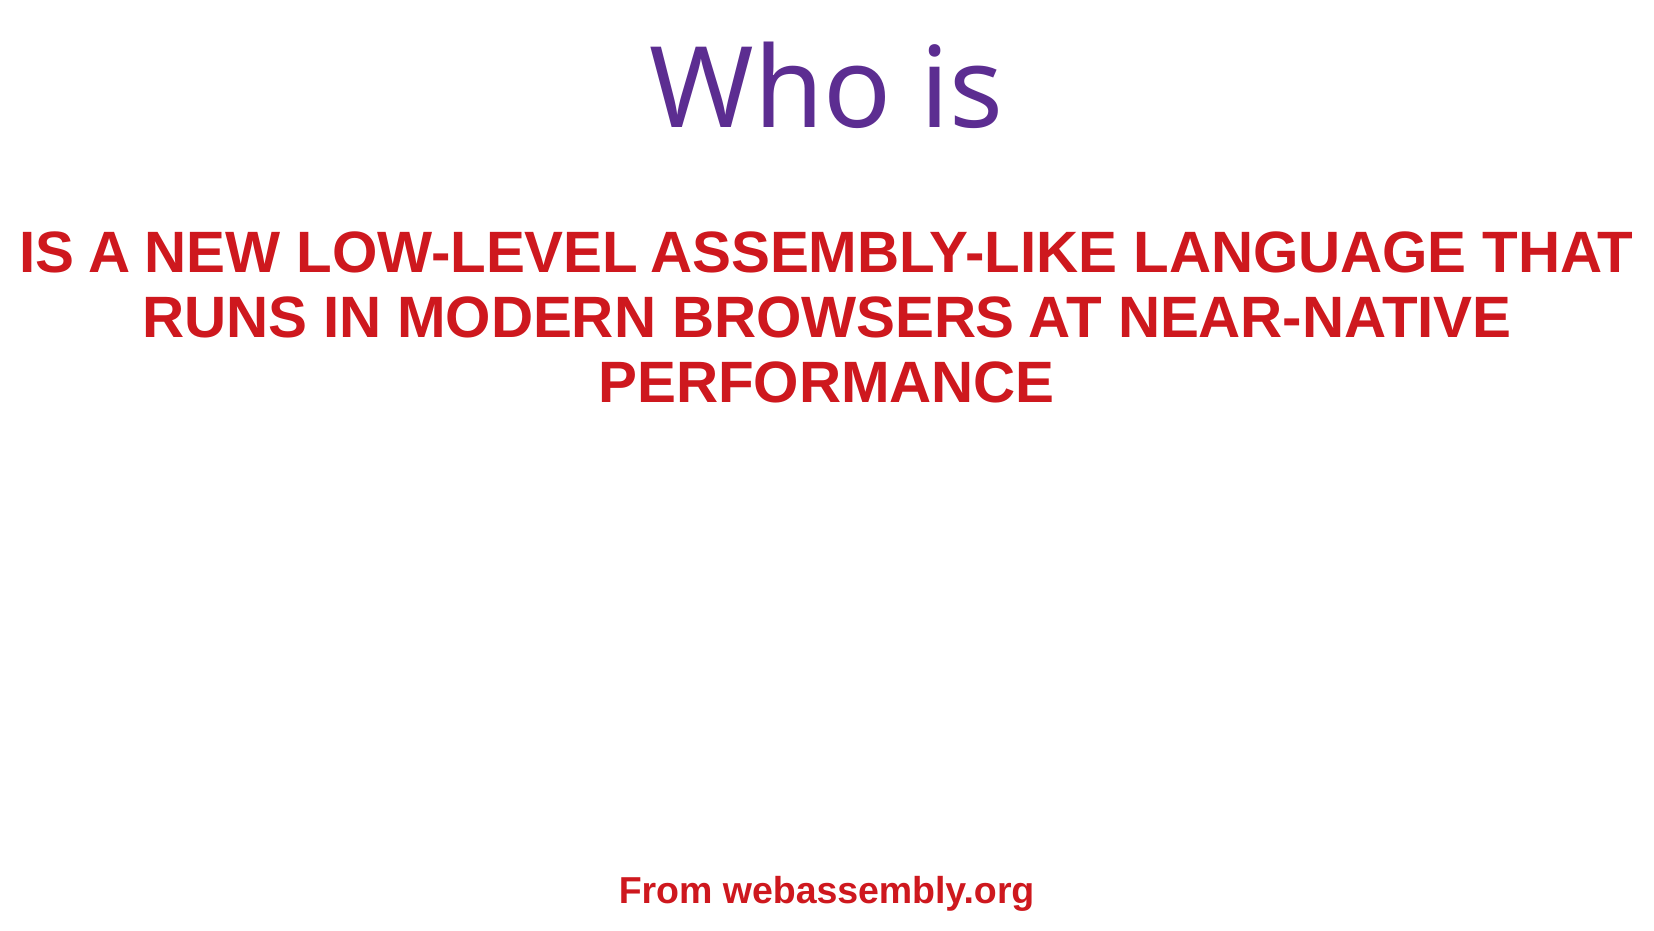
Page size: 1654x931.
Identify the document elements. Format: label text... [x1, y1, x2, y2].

text_box IS A NEW LOW-LEVEL ASSEMBLY-LIKE LANGUAGE THAT RUNS IN MODERN BROWSERS AT NEAR-NATIVE PERFORMANCE [0, 212, 1654, 423]
text_box From webassembly.org [0, 862, 1654, 931]
title Who is [0, 5, 1654, 162]
